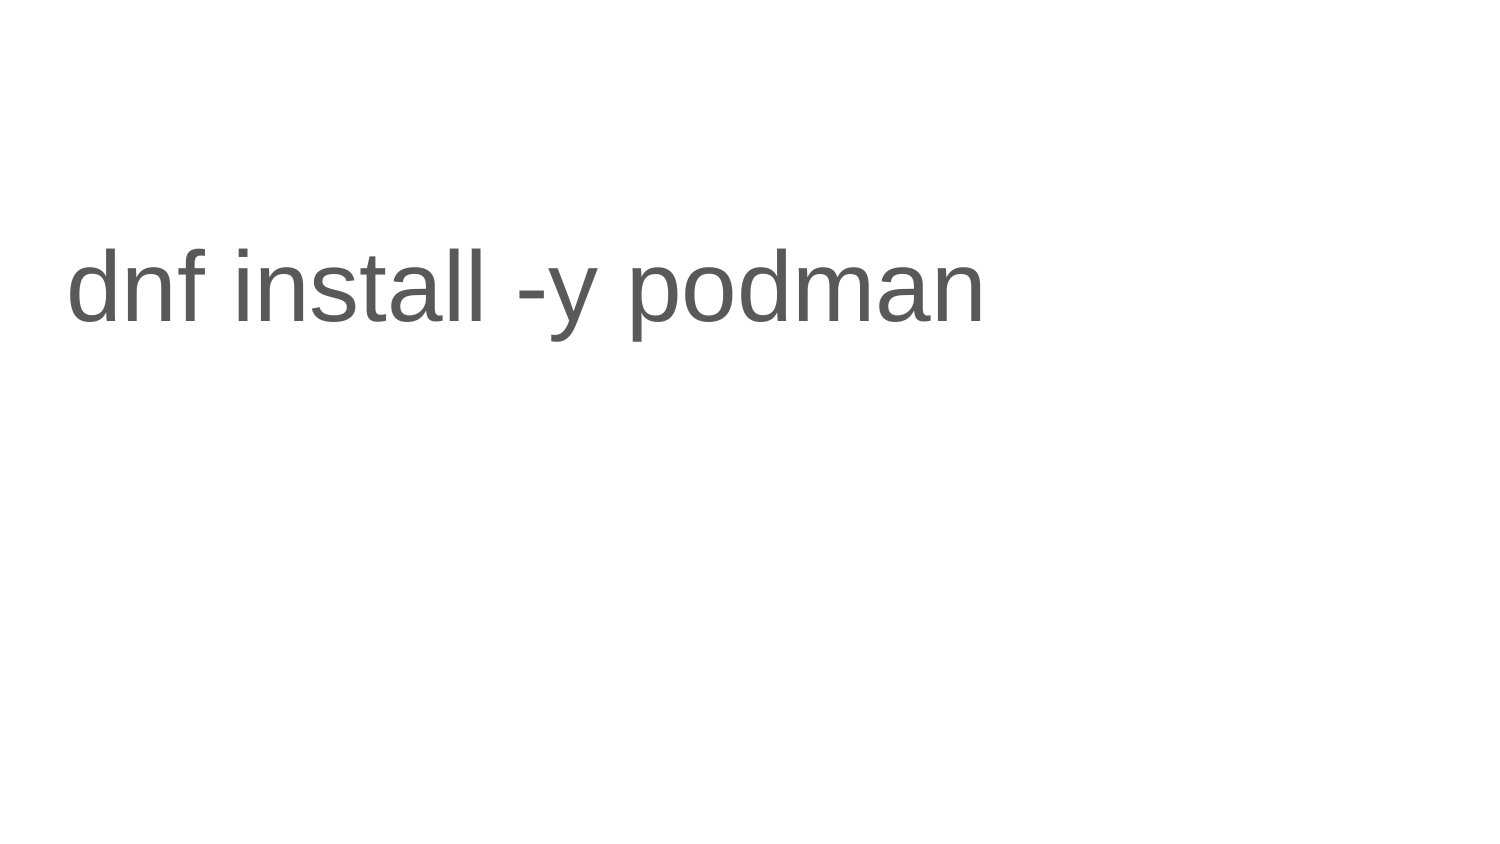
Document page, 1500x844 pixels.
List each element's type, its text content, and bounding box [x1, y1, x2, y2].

list dnf install -y podman [51, 189, 1449, 750]
